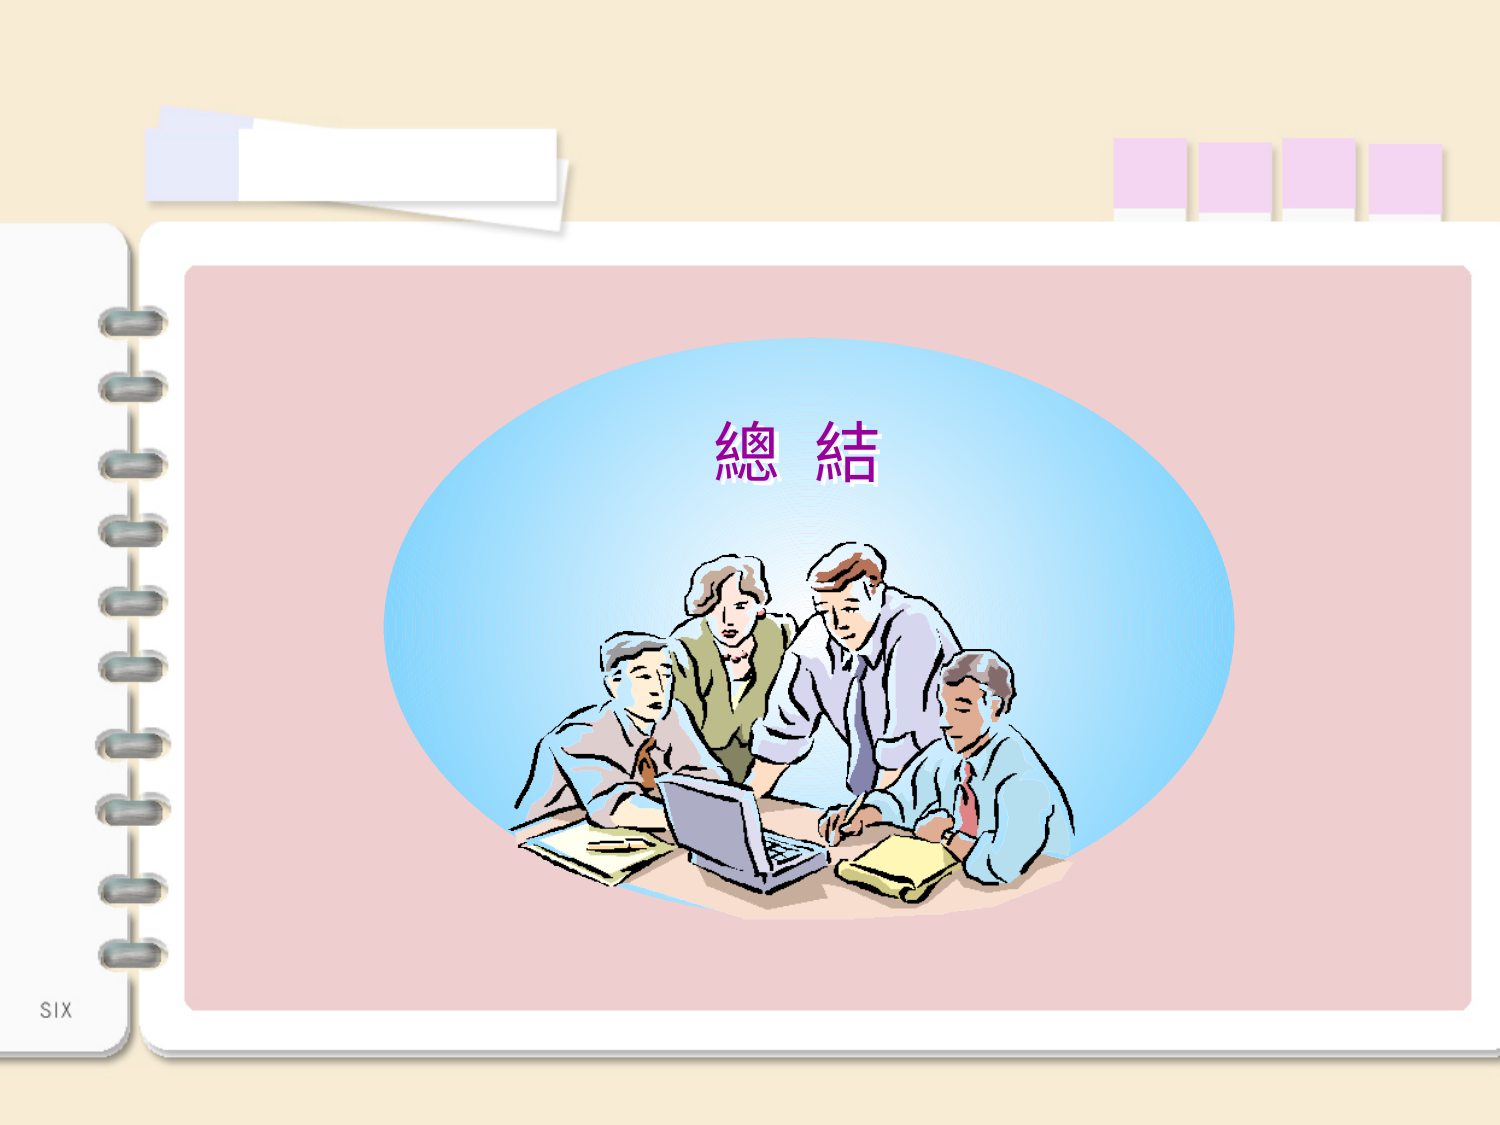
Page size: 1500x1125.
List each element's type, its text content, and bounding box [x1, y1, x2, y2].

title 總 結 [679, 397, 916, 504]
text_box [383, 337, 1235, 851]
picture [501, 538, 1081, 923]
